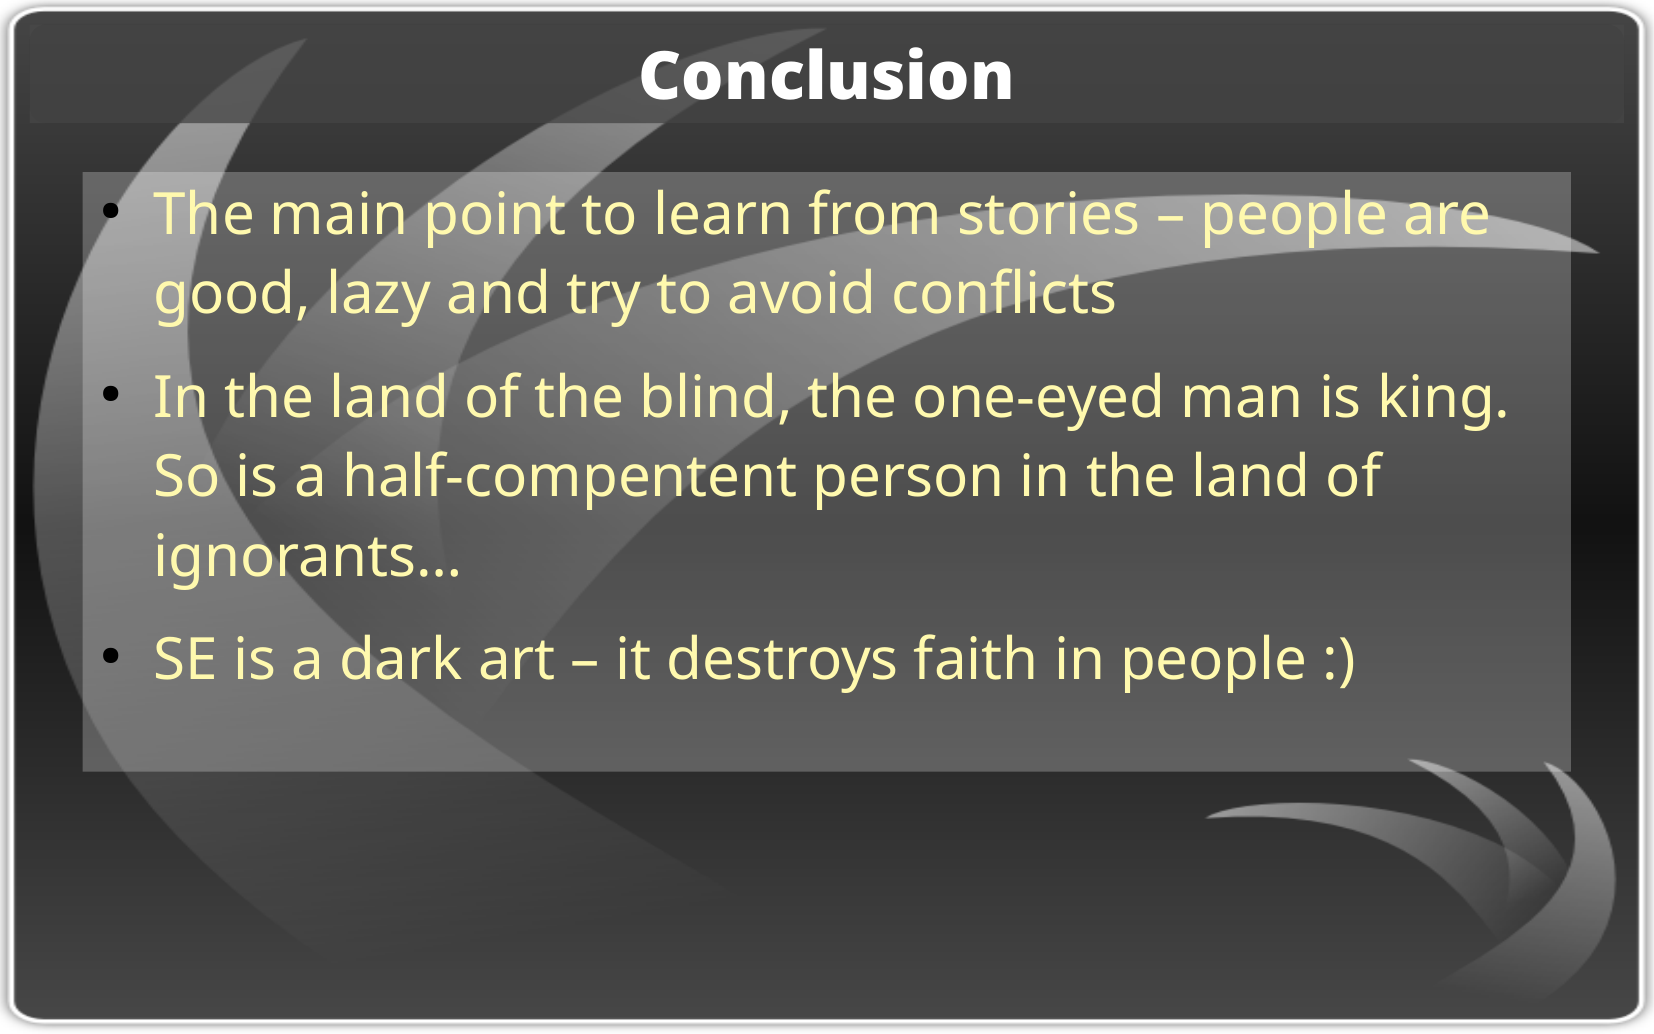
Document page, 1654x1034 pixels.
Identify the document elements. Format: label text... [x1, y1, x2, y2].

list The main point to learn from stories – people are good, lazy and try to avoid conflicts In the land of the blind, the one-eyed man is king. So is a half-compentent person in the land of ignorants… SE is a dark art – it destroys faith in people :) [82, 172, 1571, 772]
picture [0, 0, 1654, 1034]
title Conclusion [29, 24, 1625, 124]
